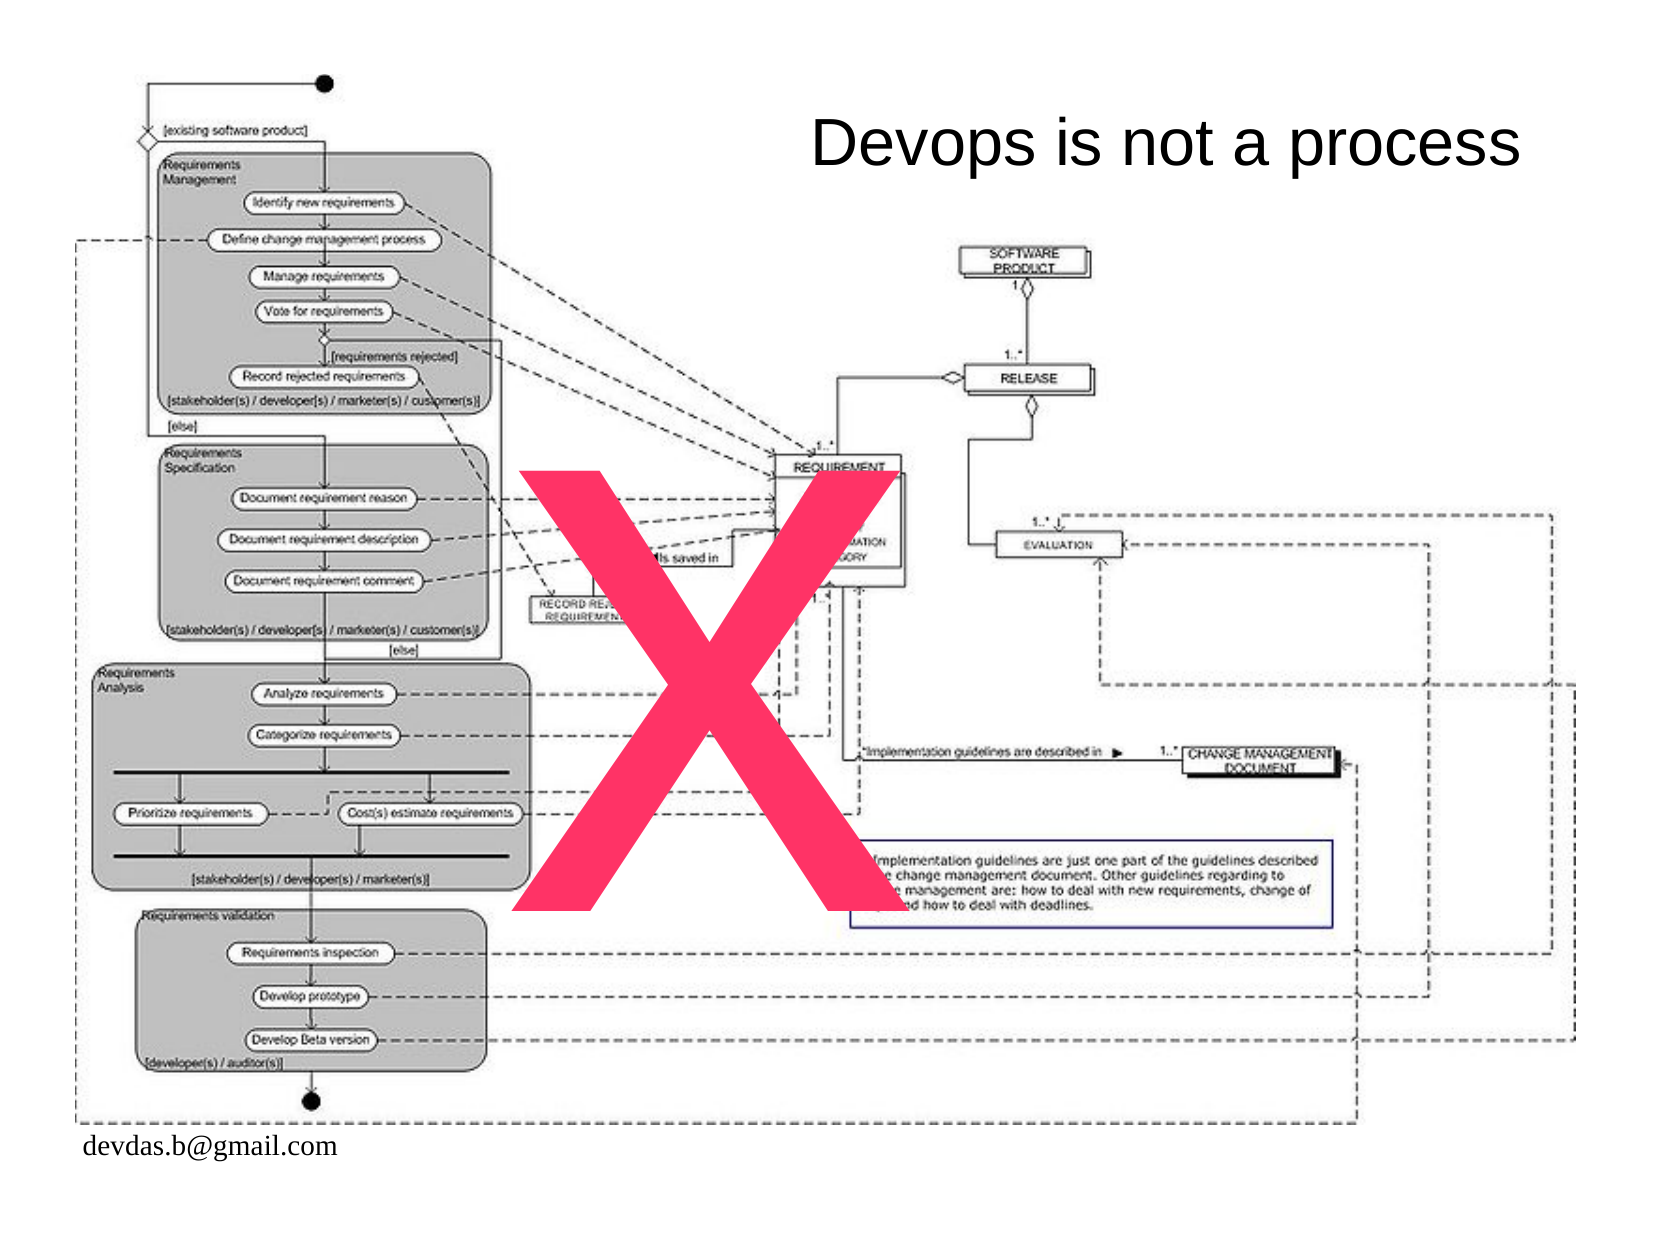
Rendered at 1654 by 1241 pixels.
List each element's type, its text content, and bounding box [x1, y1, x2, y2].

text_box Devops is not a process [795, 97, 1538, 188]
picture [75, 74, 1576, 1126]
text_box x [487, 150, 934, 1096]
